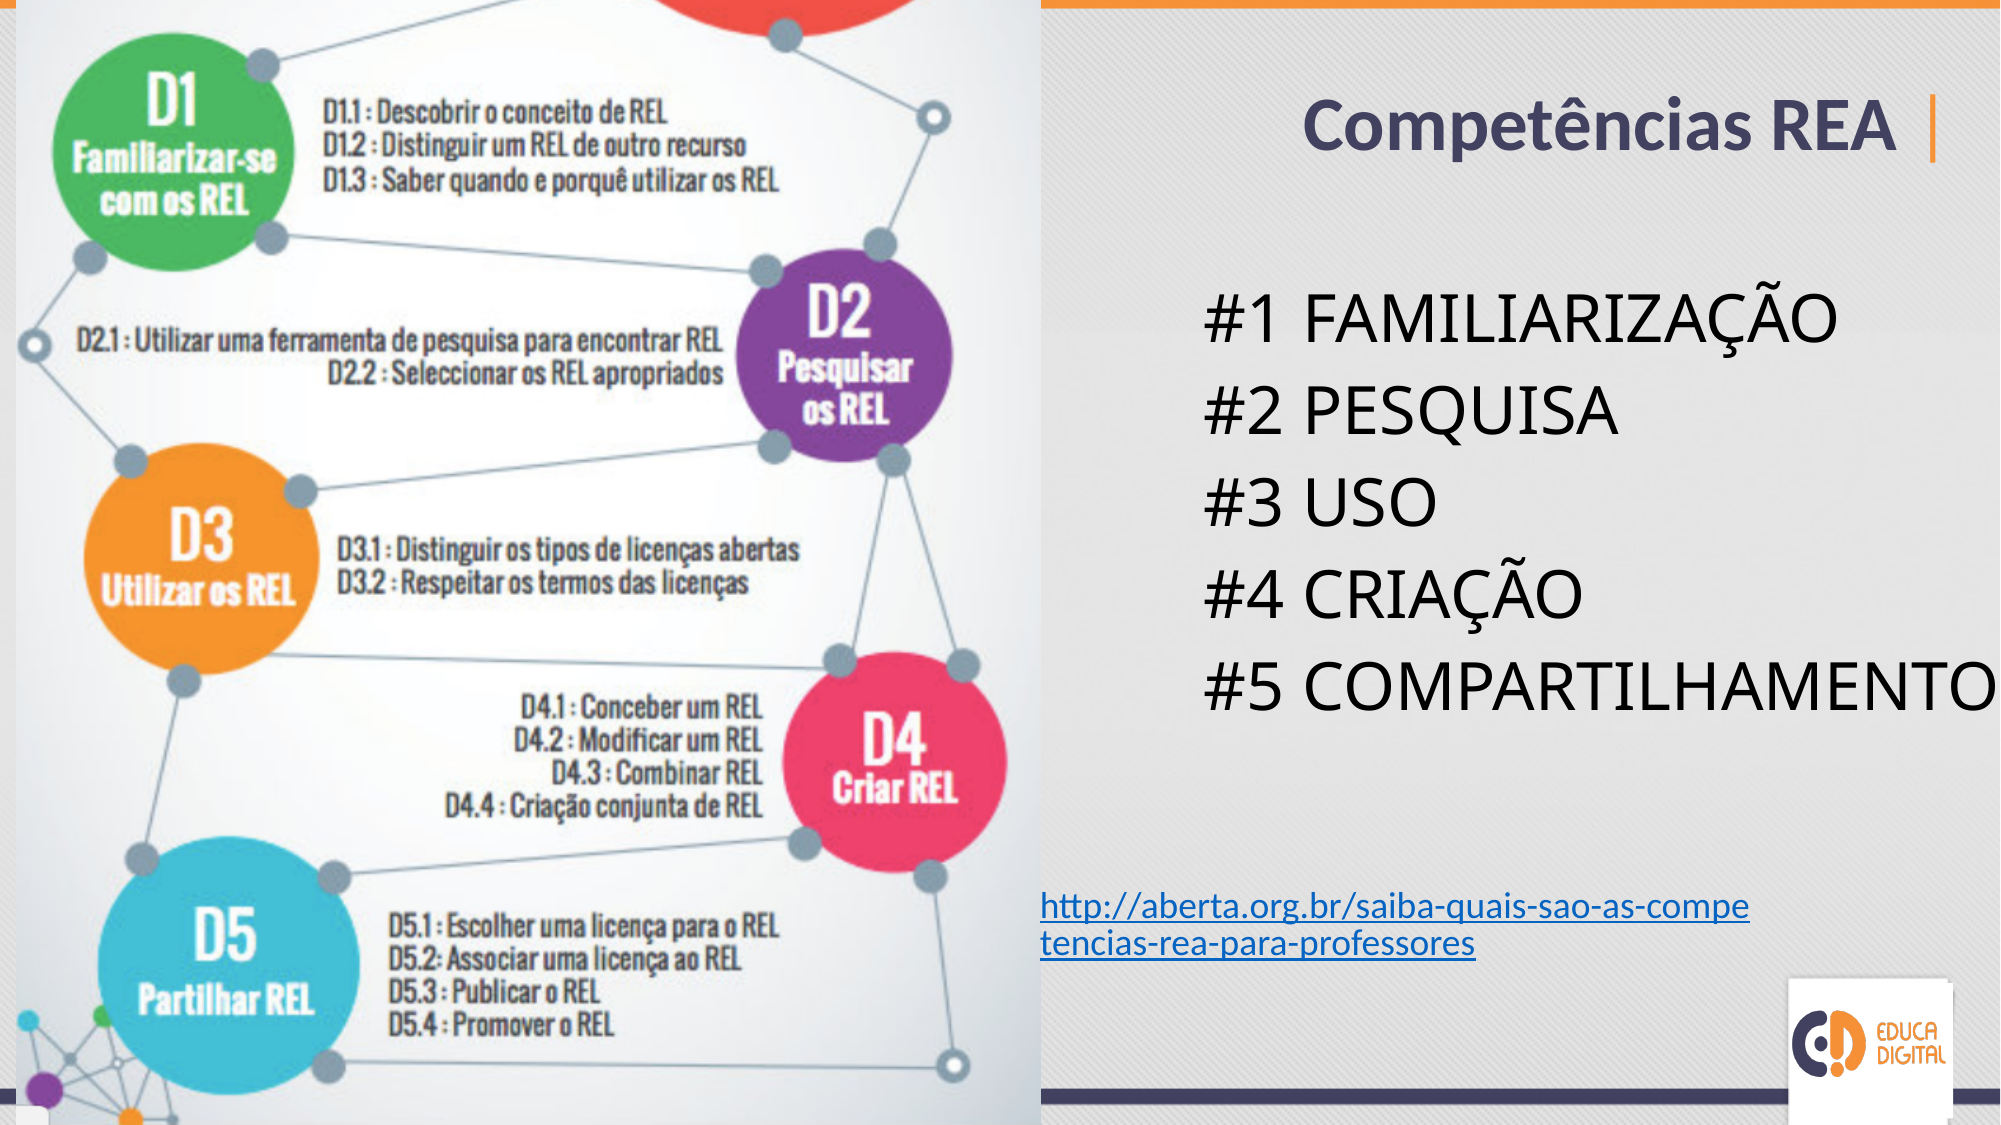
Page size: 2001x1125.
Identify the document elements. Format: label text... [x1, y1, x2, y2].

text_box http://aberta.org.br/saiba-quais-sao-as-competencias-rea-para-professores [1019, 860, 1781, 1039]
text_box Competências REA | [808, 66, 1966, 201]
text_box [1792, 1115, 1954, 1119]
text_box #1 FAMILIARIZAÇÃO #2 PESQUISA #3 USO #4 CRIAÇÃO #5 COMPARTILHAMENTO [1183, 243, 2000, 422]
picture [0, 0, 2001, 1125]
